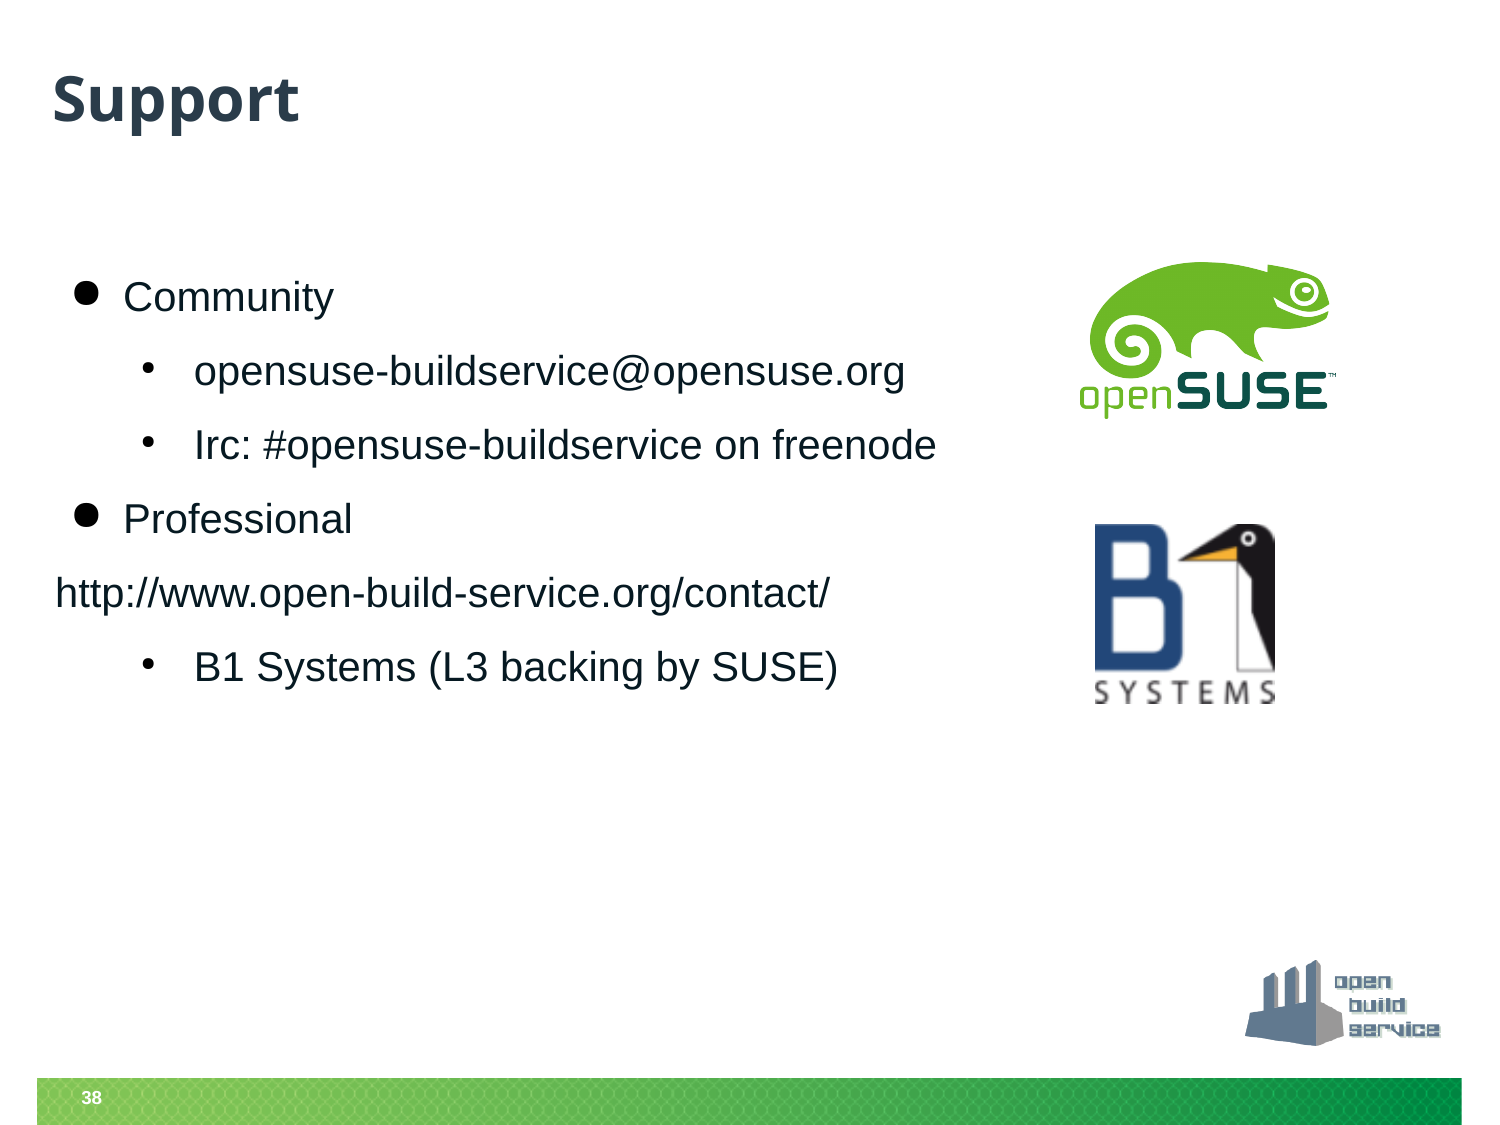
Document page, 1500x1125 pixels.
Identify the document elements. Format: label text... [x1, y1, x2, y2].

picture [37, 1078, 1462, 1125]
list Community opensuse-buildservice@opensuse.org Irc: #opensuse-buildservice on freenode Professional http://www.open-build-service.org/contact/ B1 Systems (L3 backing by SUSE) [37, 262, 1388, 1005]
picture [1095, 524, 1275, 705]
picture [1080, 262, 1336, 419]
picture [1245, 960, 1441, 1046]
title Support [37, 51, 1388, 209]
